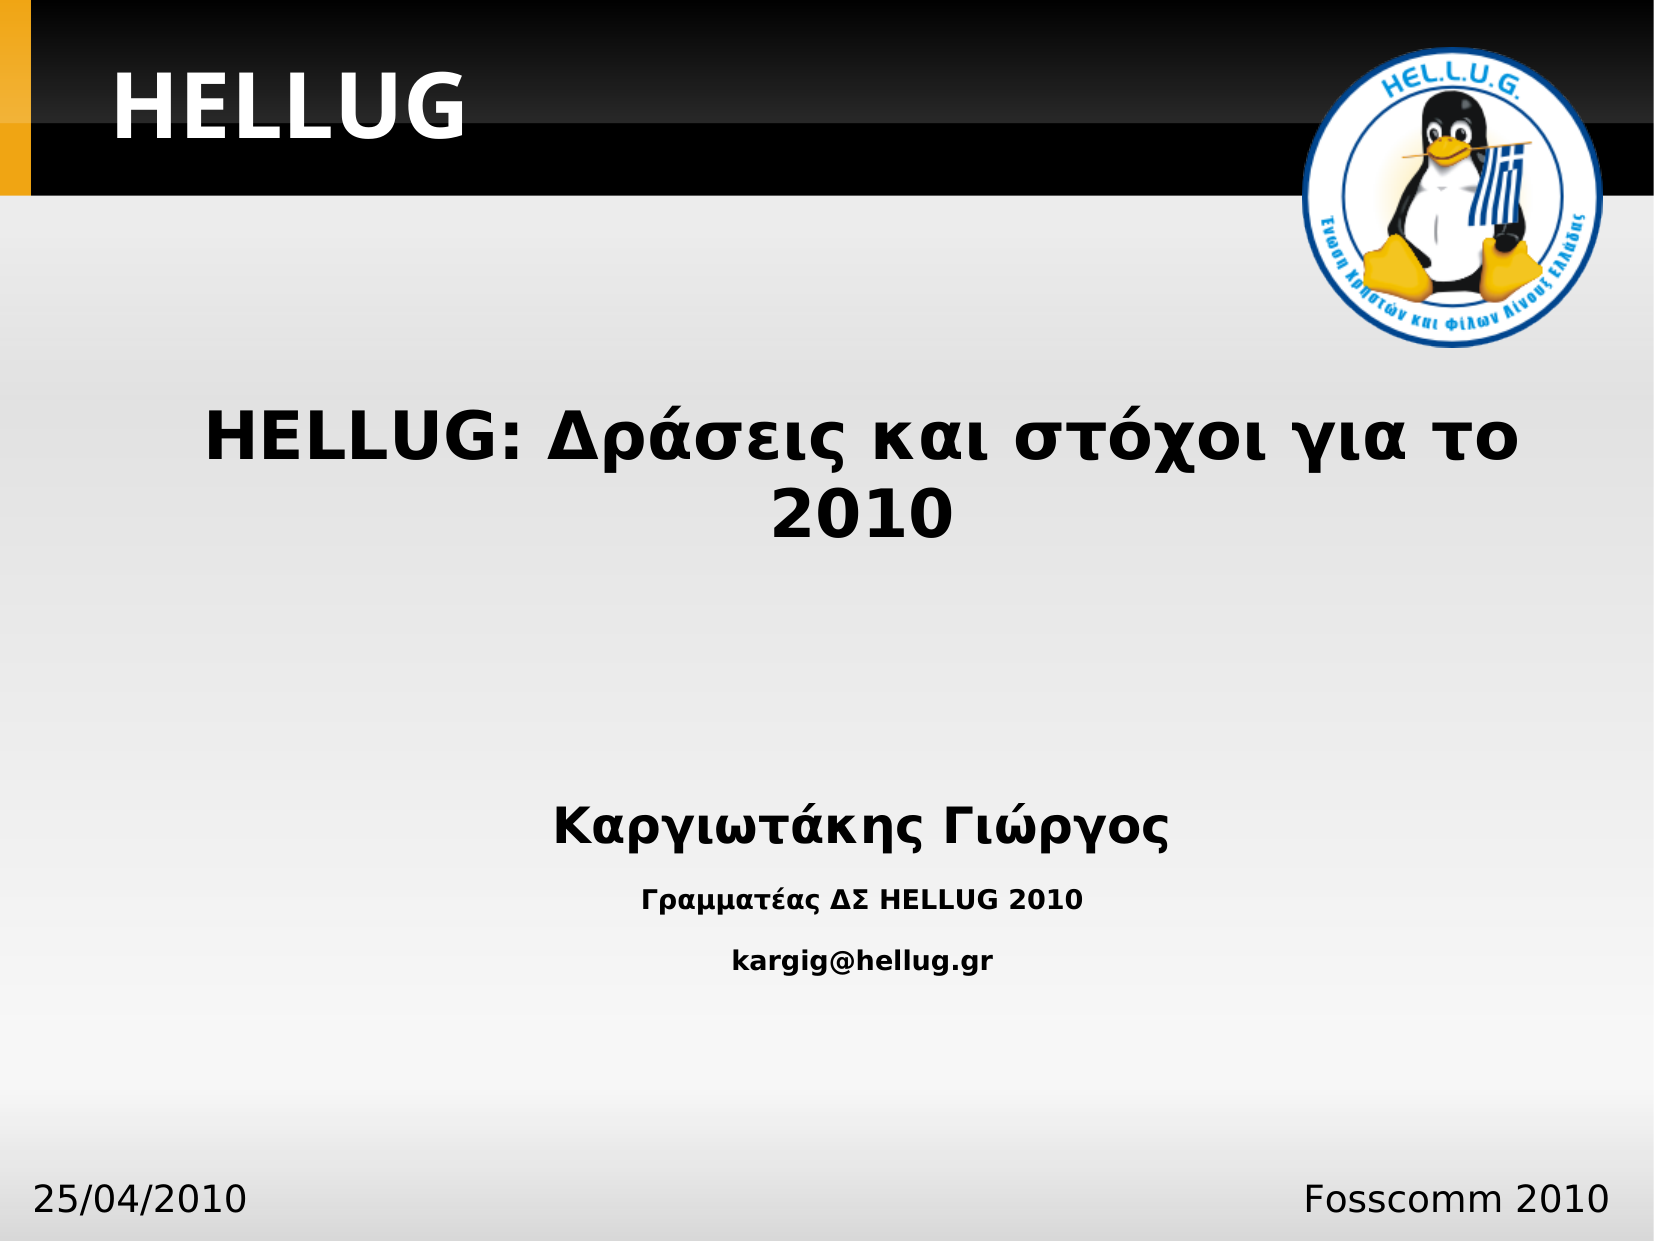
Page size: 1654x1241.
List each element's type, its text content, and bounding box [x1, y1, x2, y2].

picture [0, 0, 1654, 1241]
table_header Fosscomm 2010 [1275, 1170, 1637, 1229]
title HELLUG [76, 0, 1565, 208]
table_header 25/04/2010 [18, 1170, 300, 1229]
list HELLUG: Δράσεις και στόχοι για το 2010 Καργιωτάκης Γιώργος Γραμματέας ΔΣ HELLUG 2010 kargig@hellug.gr [82, 290, 1571, 1109]
